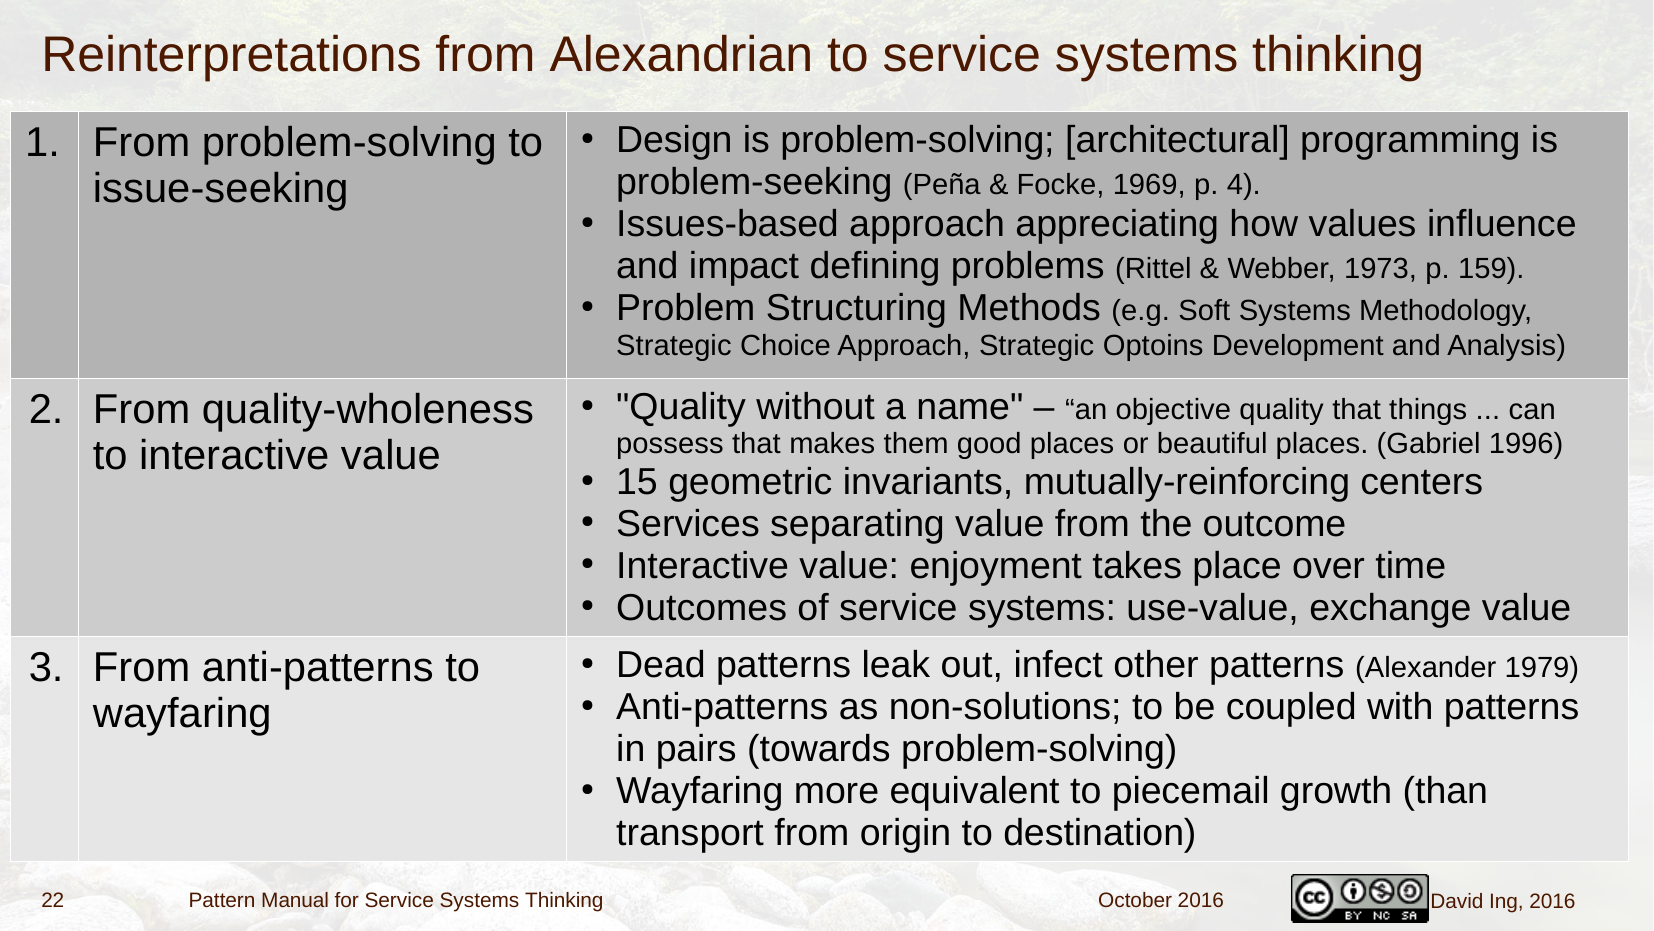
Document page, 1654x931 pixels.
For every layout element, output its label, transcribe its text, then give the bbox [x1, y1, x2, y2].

table_cell Dead patterns leak out, infect other patterns (Alexander 1979) Anti-patterns as non-solutions; to be coupled with patterns in pairs (towards problem-solving) Wayfaring more equivalent to piecemail growth (than transport from origin to destination) [567, 637, 1628, 861]
table_header 1. [11, 112, 78, 378]
table_cell From quality-wholeness to interactive value [79, 379, 566, 636]
table_cell 3. [11, 637, 78, 861]
title Reinterpretations from Alexandrian to service systems thinking [41, 30, 1613, 111]
table_header From problem-solving to issue-seeking [79, 112, 566, 378]
table_cell "Quality without a name" – “an objective quality that things ... can possess that makes them good places or beautiful places. (Gabriel 1996) 15 geometric invariants, mutually-reinforcing centers Services separating value from the outcome Interactive value: enjoyment takes place over time Outcomes of service systems: use-value, exchange value [567, 379, 1628, 636]
table_cell 2. [11, 379, 78, 636]
table_header Design is problem-solving; [architectural] programming is problem-seeking (Peña & Focke, 1969, p. 4). Issues-based approach appreciating how values influence and impact defining problems (Rittel & Webber, 1973, p. 159). Problem Structuring Methods (e.g. Soft Systems Methodology, Strategic Choice Approach, Strategic Optoins Development and Analysis) [567, 112, 1628, 378]
picture [0, 0, 1654, 931]
table_cell From anti-patterns to wayfaring [79, 637, 566, 861]
